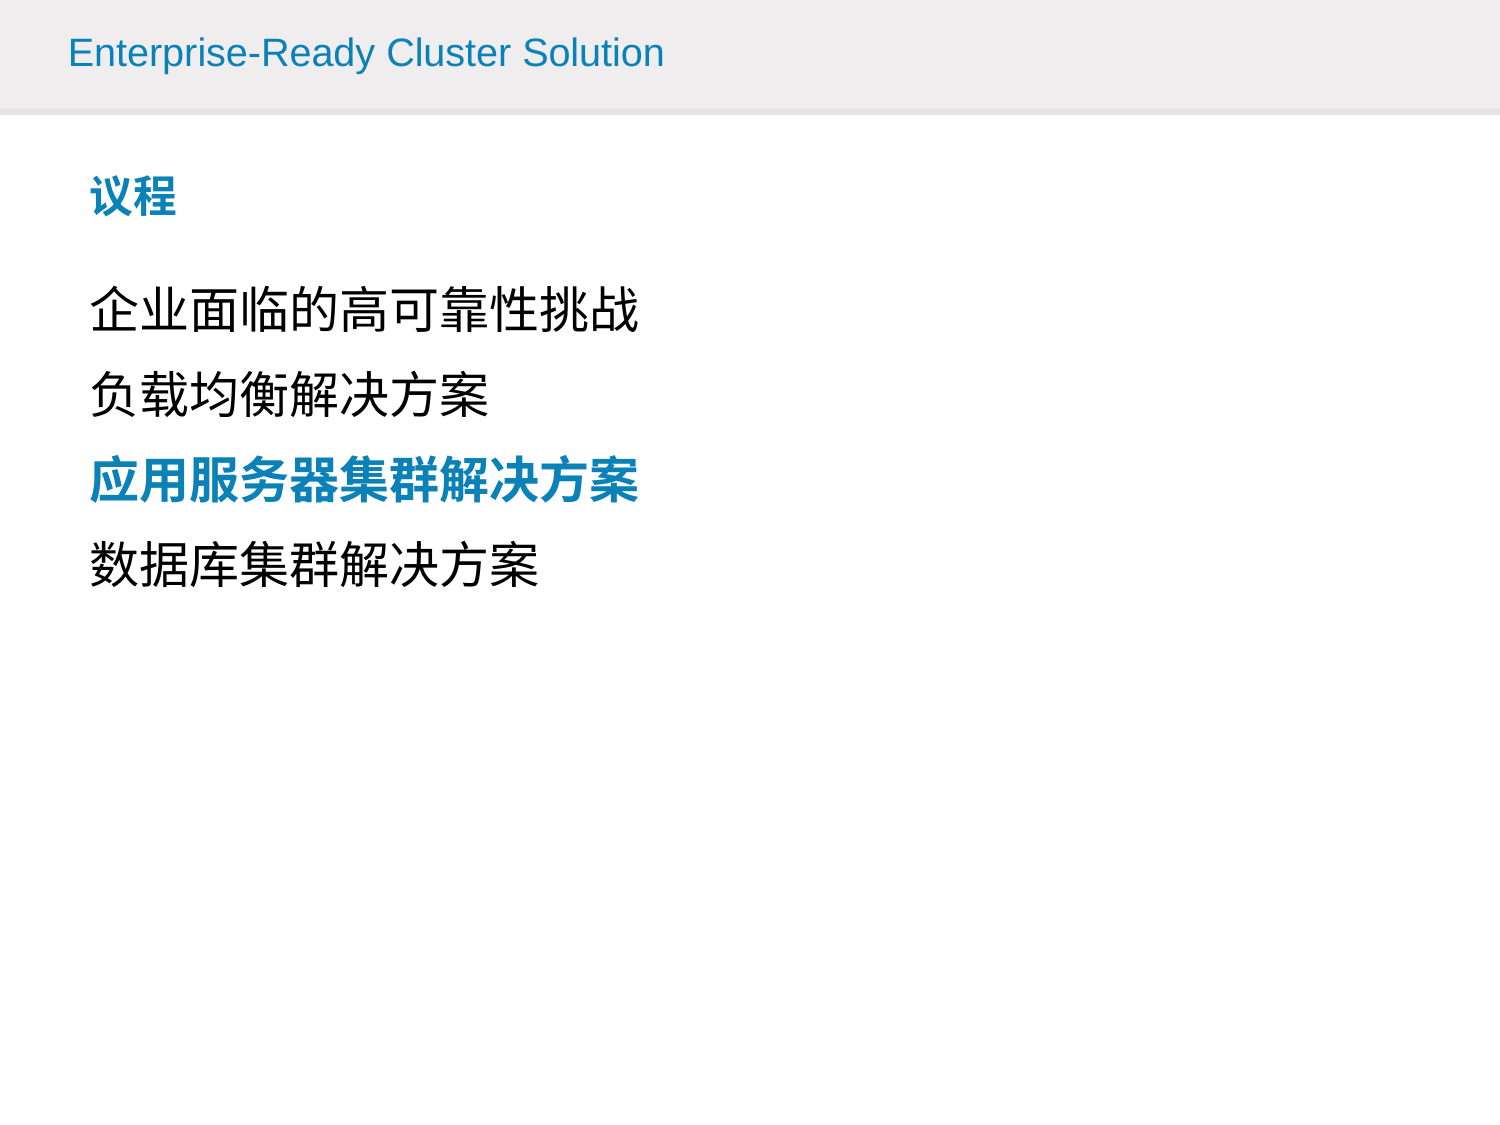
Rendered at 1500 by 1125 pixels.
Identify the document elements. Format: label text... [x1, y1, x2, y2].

title 议程 [75, 153, 703, 233]
list 企业面临的高可靠性挑战 负载均衡解决方案 应用服务器集群解决方案 数据库集群解决方案 [75, 262, 1426, 1006]
picture [0, 0, 1500, 115]
